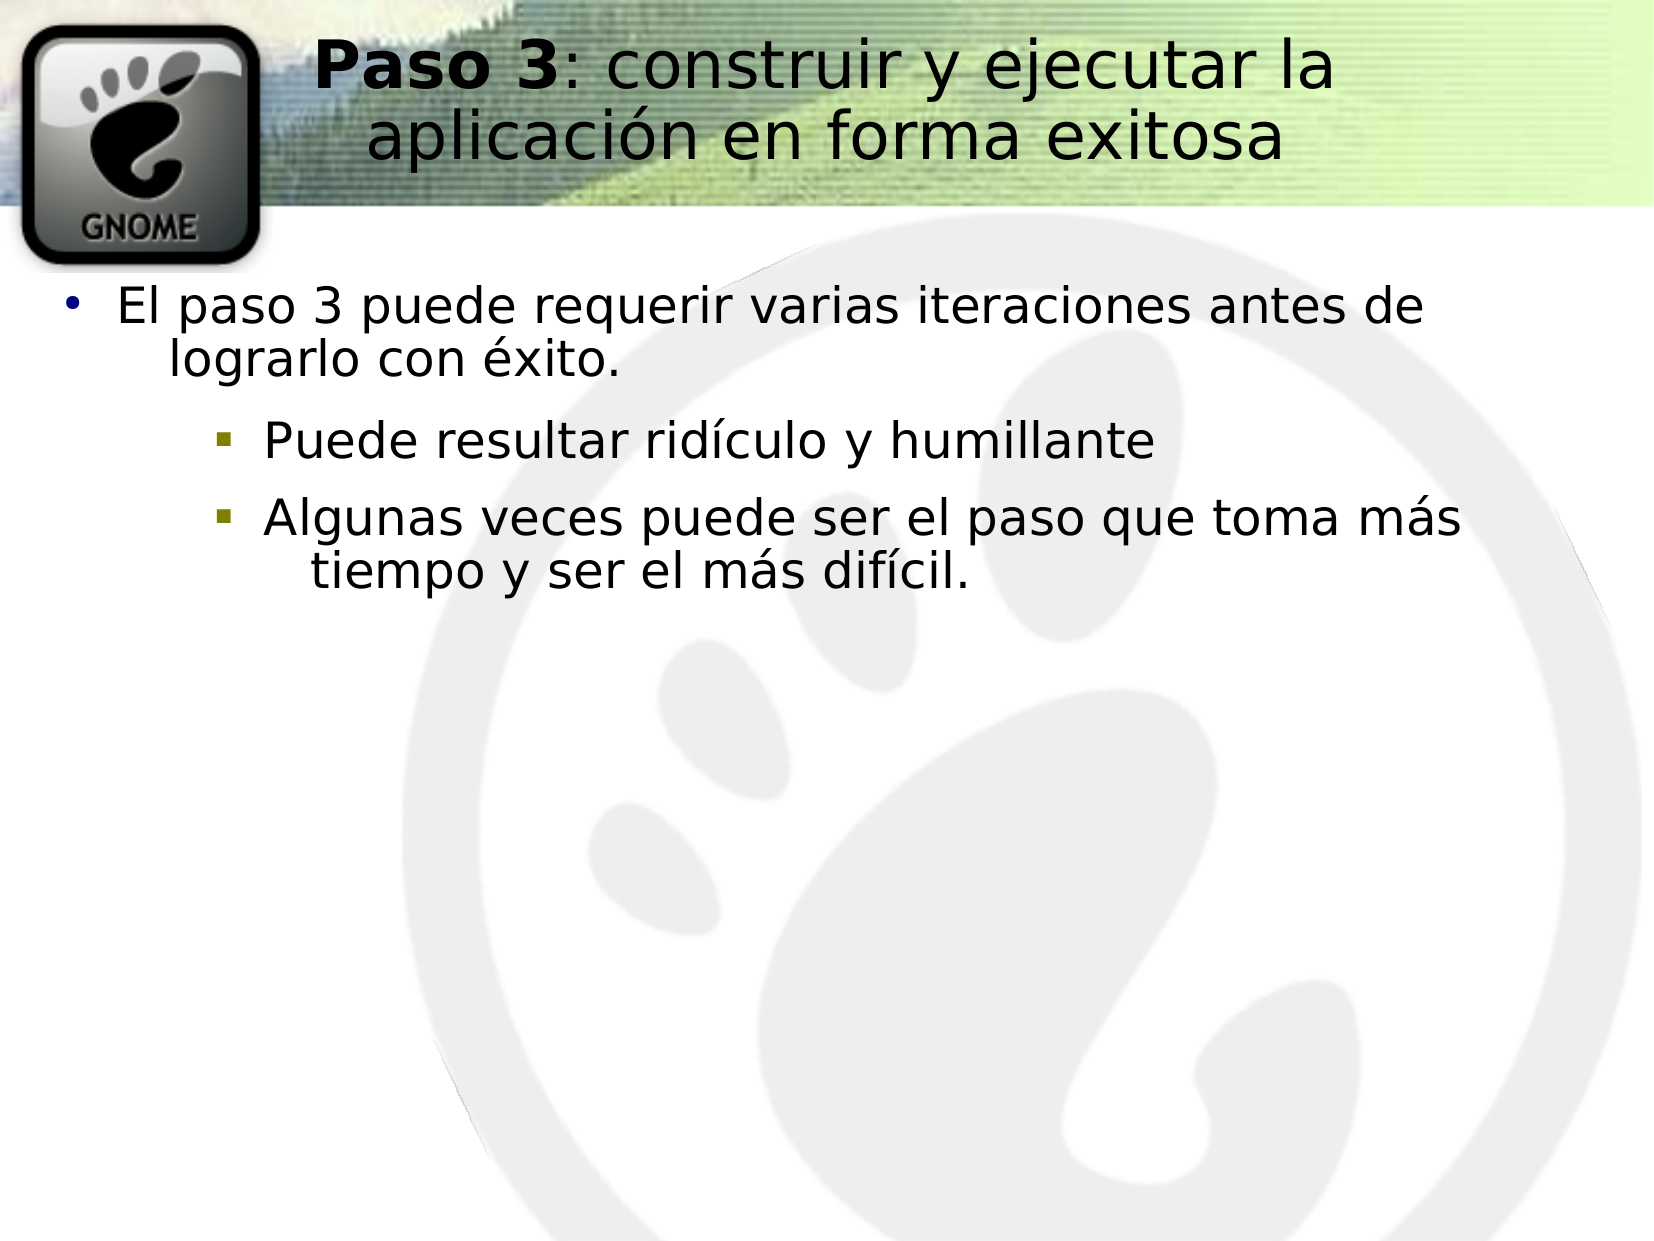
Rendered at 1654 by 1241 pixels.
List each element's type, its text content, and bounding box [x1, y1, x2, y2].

picture [0, 0, 1654, 1241]
title Paso 3: construir y ejecutar la aplicación en forma exitosa [295, 0, 1653, 207]
list El paso 3 puede requerir varias iteraciones antes de lograrlo con éxito. Puede resultar ridículo y humillante Algunas veces puede ser el paso que toma más tiempo y ser el más difícil. [29, 280, 1595, 1240]
